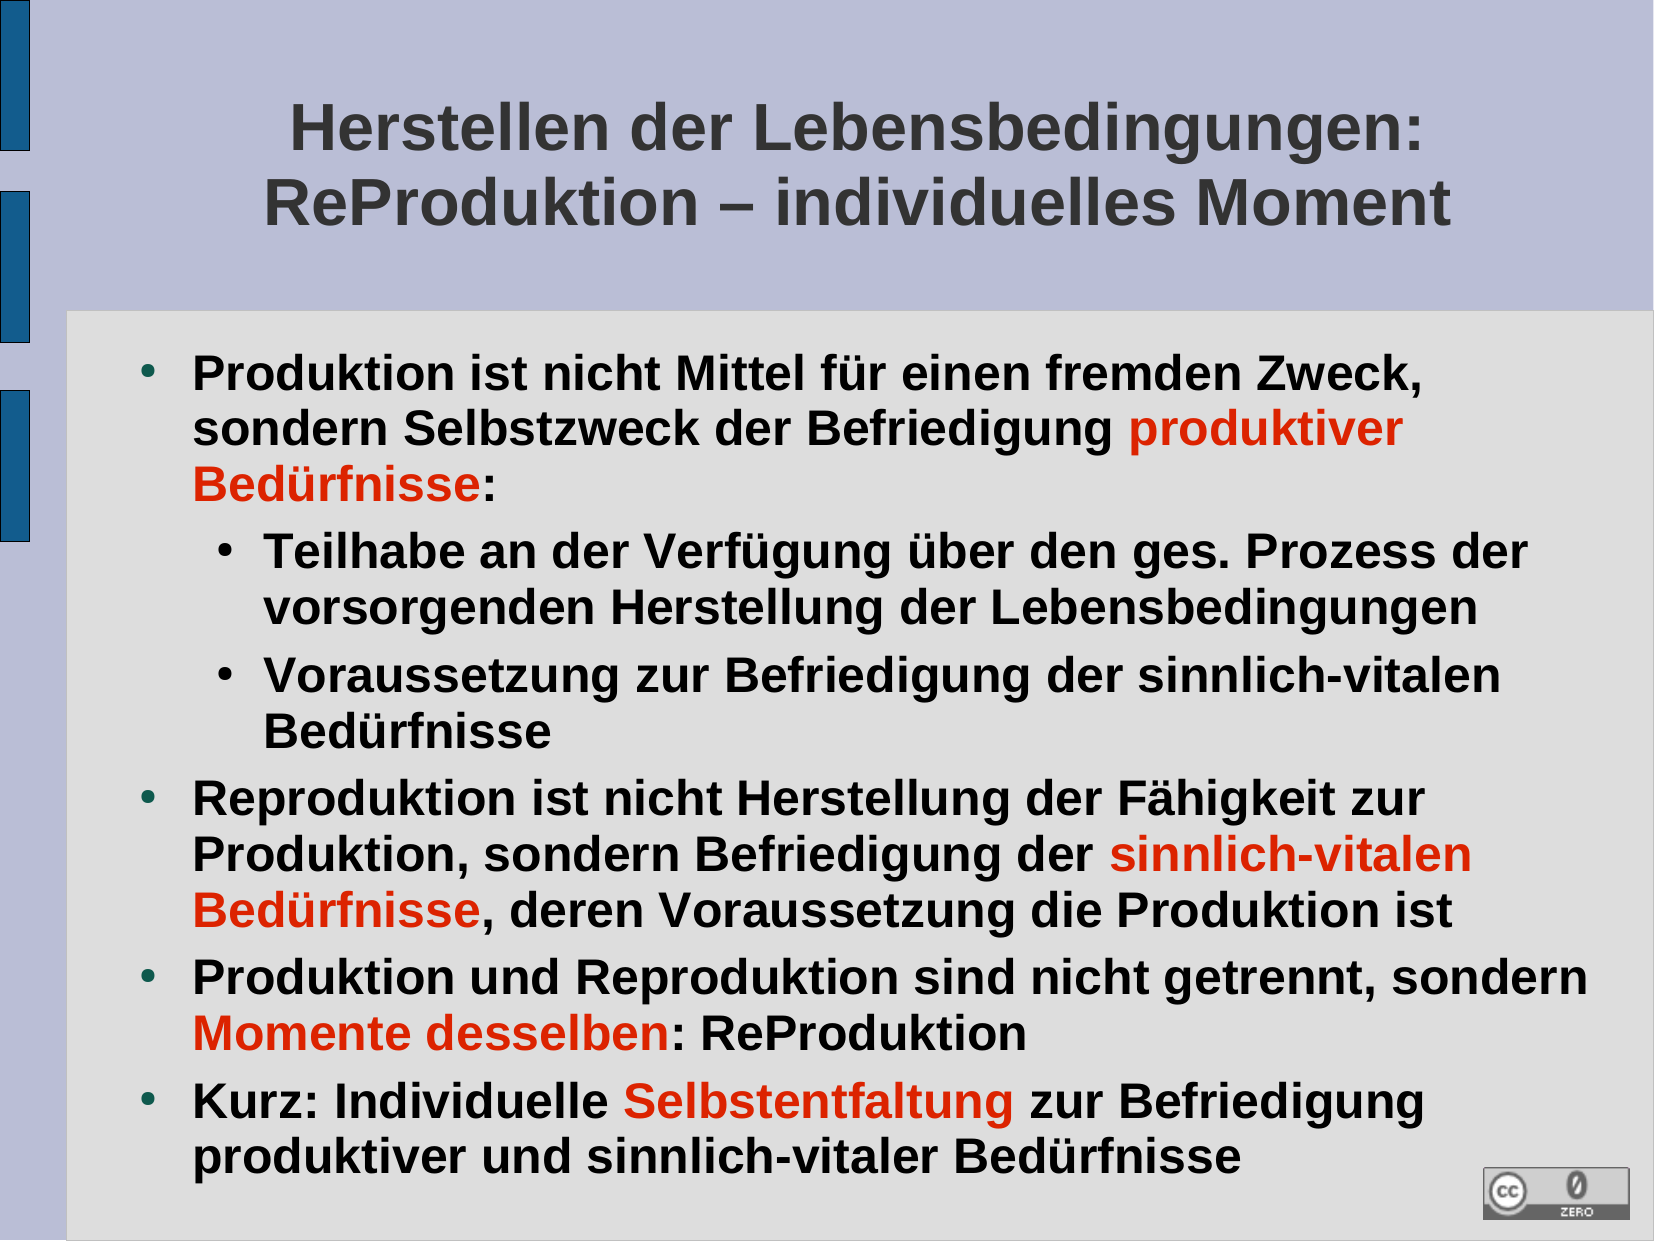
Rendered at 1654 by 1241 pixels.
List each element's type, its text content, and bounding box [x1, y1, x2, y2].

title Herstellen der Lebensbedingungen: ReProduktion – individuelles Moment [121, 61, 1595, 269]
list Produktion ist nicht Mittel für einen fremden Zweck, sondern Selbstzweck der Befriedigung produktiver Bedürfnisse: Teilhabe an der Verfügung über den ges. Prozess der vorsorgenden Herstellung der Lebensbedingungen Voraussetzung zur Befriedigung der sinnlich-vitalen Bedürfnisse Reproduktion ist nicht Herstellung der Fähigkeit zur Produktion, sondern Befriedigung der sinnlich-vitalen Bedürfnisse, deren Voraussetzung die Produktion ist Produktion und Reproduktion sind nicht getrennt, sondern Momente desselben: ReProduktion Kurz: Individuelle Selbstentfaltung zur Befriedigung produktiver und sinnlich-vitaler Bedürfnisse [121, 344, 1595, 1185]
picture [1483, 1167, 1630, 1220]
